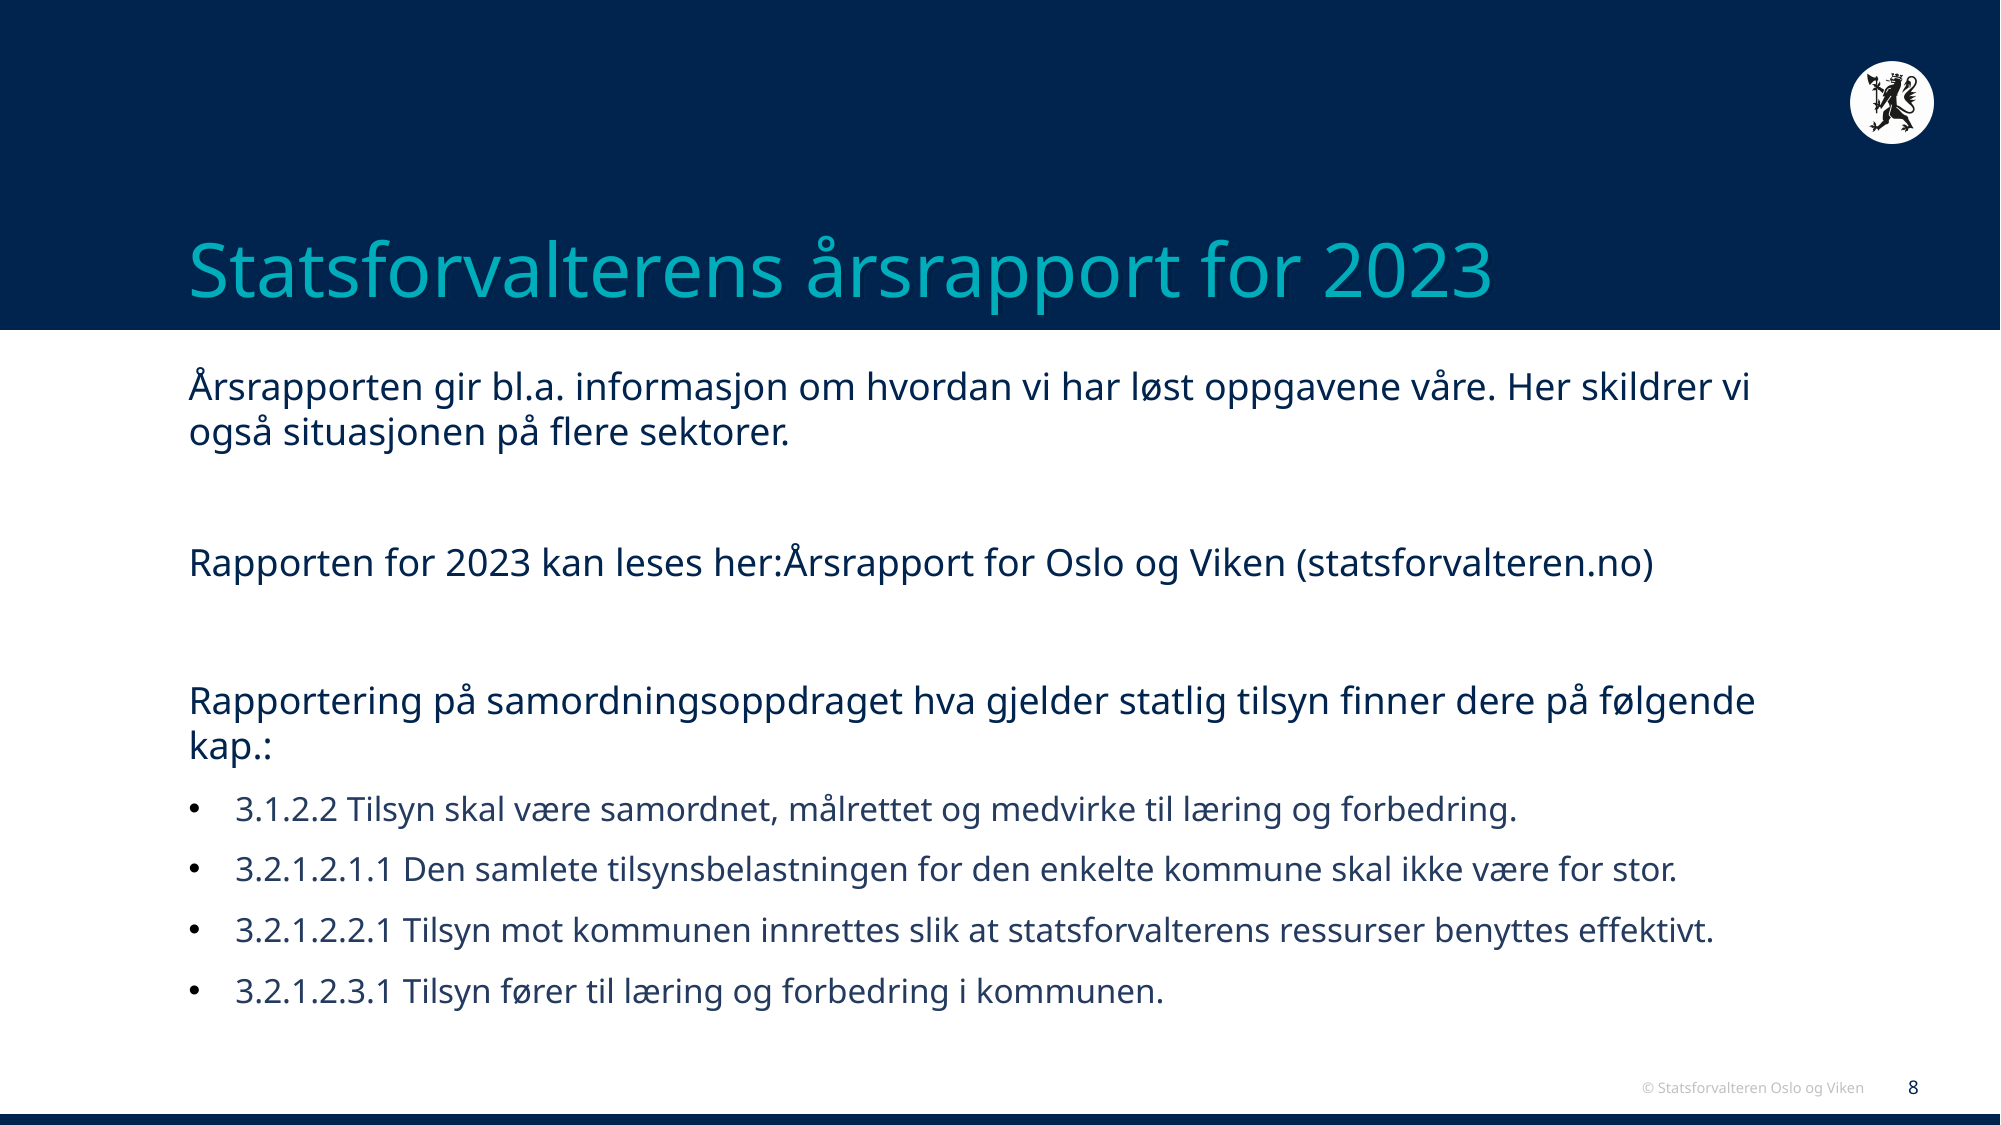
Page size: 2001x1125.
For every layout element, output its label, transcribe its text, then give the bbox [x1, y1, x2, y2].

list Årsrapporten gir bl.a. informasjon om hvordan vi har løst oppgavene våre. Her skildrer vi også situasjonen på flere sektorer. Rapporten for 2023 kan leses her:Årsrapport for Oslo og Viken (statsforvalteren.no) Rapportering på samordningsoppdraget hva gjelder statlig tilsyn finner dere på følgende kap.: 3.1.2.2 Tilsyn skal være samordnet, målrettet og medvirke til læring og forbedring. 3.2.1.2.1.1 Den samlete tilsynsbelastningen for den enkelte kommune skal ikke være for stor. 3.2.1.2.2.1 Tilsyn mot kommunen innrettes slik at statsforvalterens ressurser benyttes effektivt. 3.2.1.2.3.1 Tilsyn fører til læring og forbedring i kommunen. [173, 355, 1827, 1036]
title Statsforvalterens årsrapport for 2023 [173, 143, 1827, 320]
